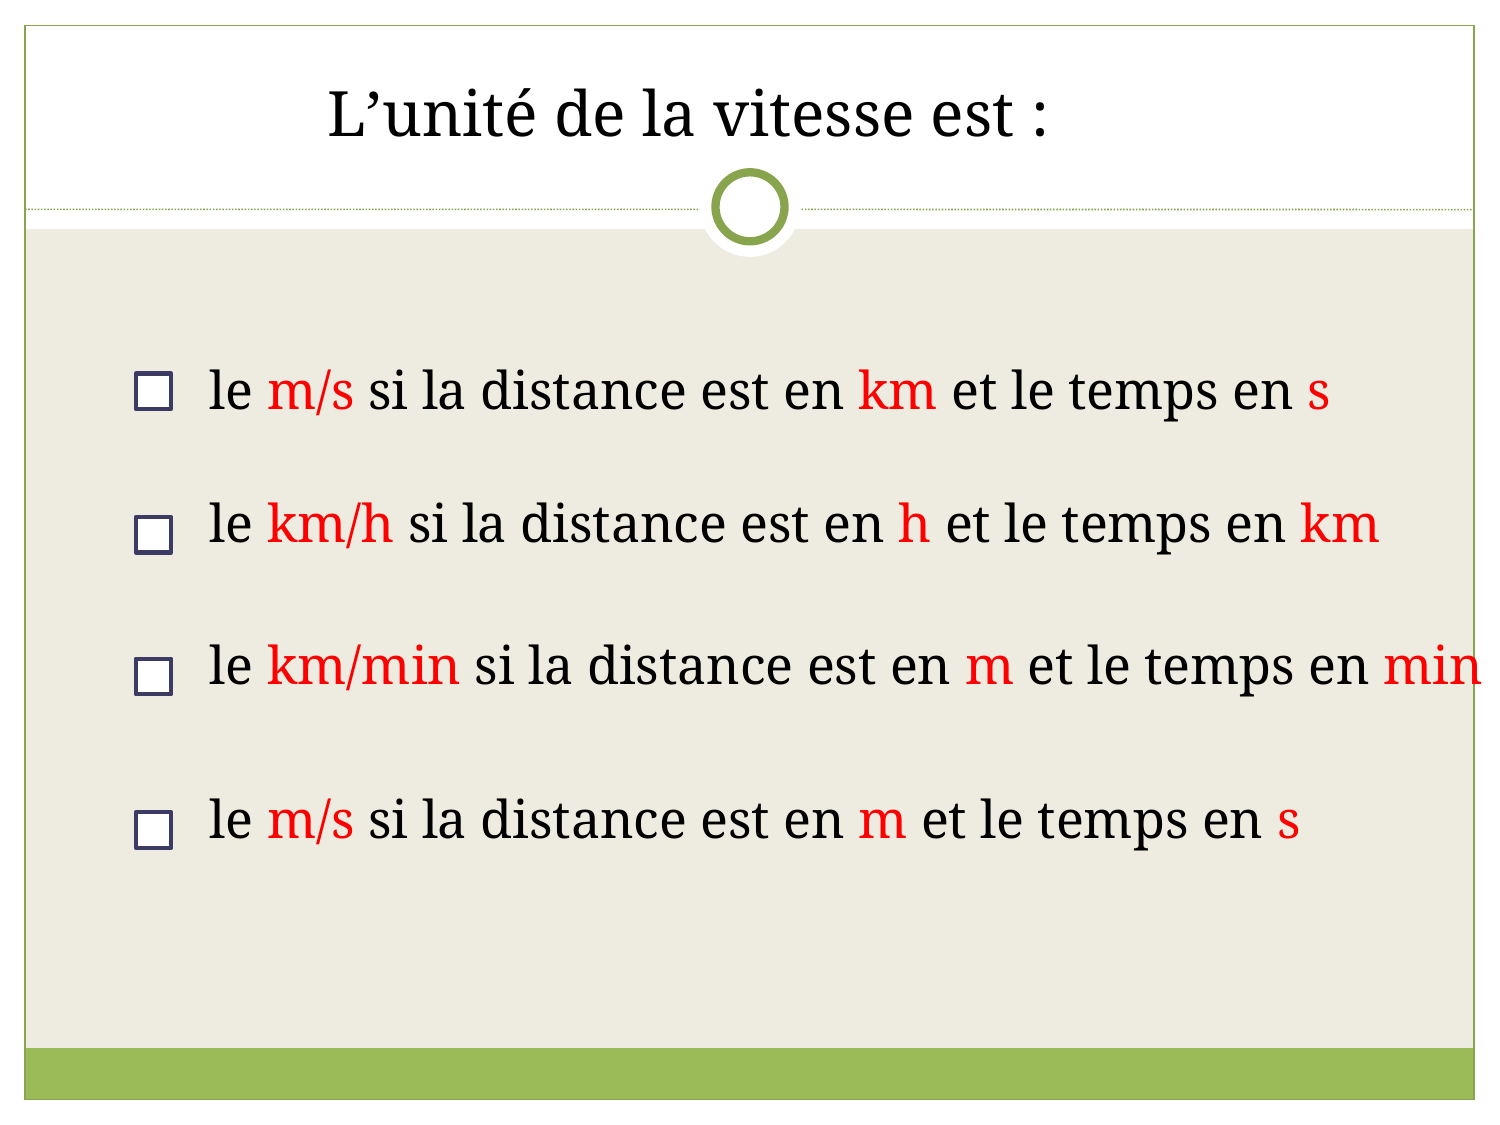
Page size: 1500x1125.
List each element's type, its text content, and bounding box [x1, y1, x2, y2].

text_box [136, 374, 171, 409]
text_box [136, 517, 171, 553]
text_box le m/s si la distance est en km et le temps en s [194, 349, 1287, 429]
text_box le km/min si la distance est en m et le temps en min [194, 625, 1467, 704]
text_box le km/h si la distance est en h et le temps en km [194, 483, 1348, 562]
text_box [136, 812, 171, 848]
text_box [136, 659, 171, 694]
text_box L’unité de la vitesse est : [312, 66, 1020, 158]
text_box le m/s si la distance est en m et le temps en s [194, 778, 1276, 858]
